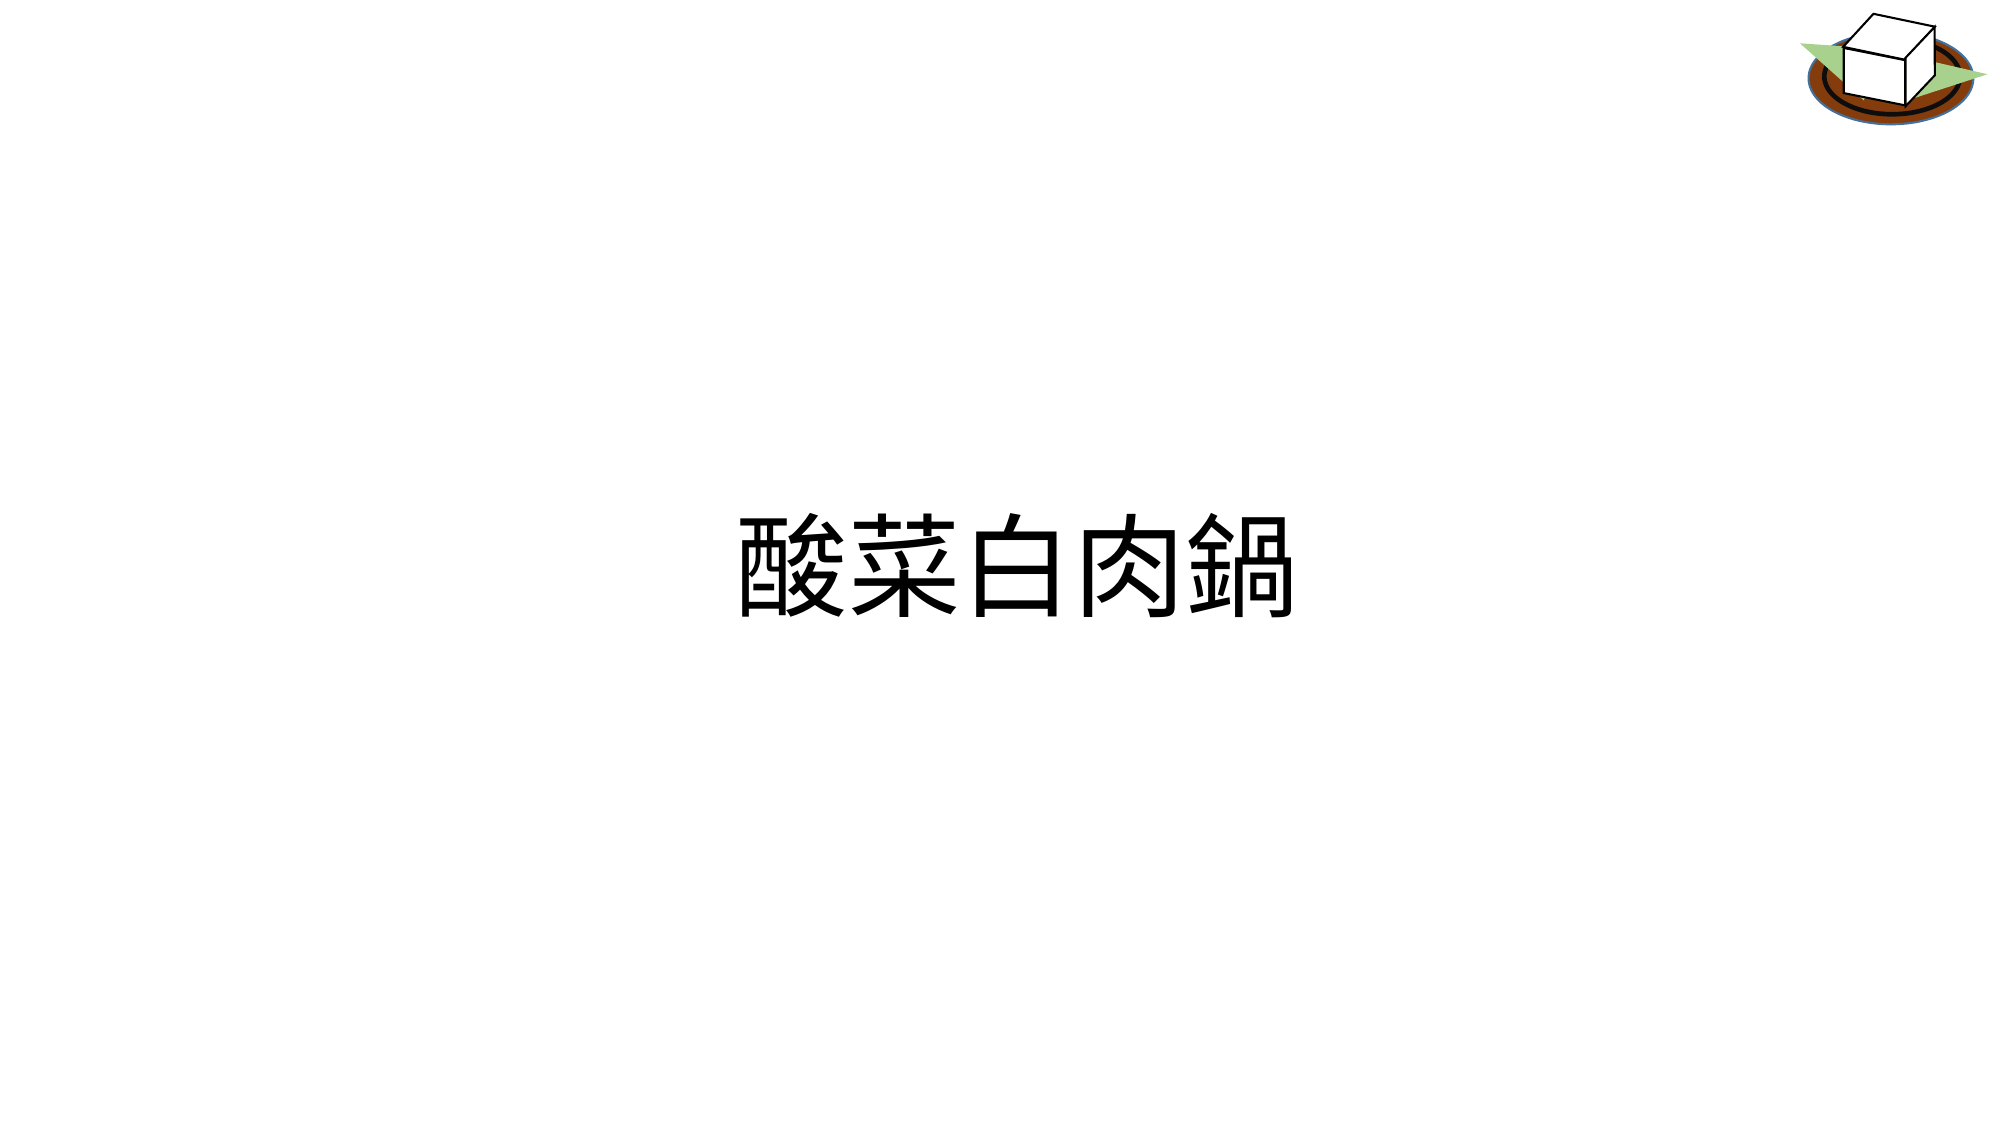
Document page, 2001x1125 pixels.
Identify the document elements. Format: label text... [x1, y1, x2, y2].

text_box 酸菜白肉鍋 [593, 488, 1441, 641]
text_box [1800, 13, 1988, 125]
